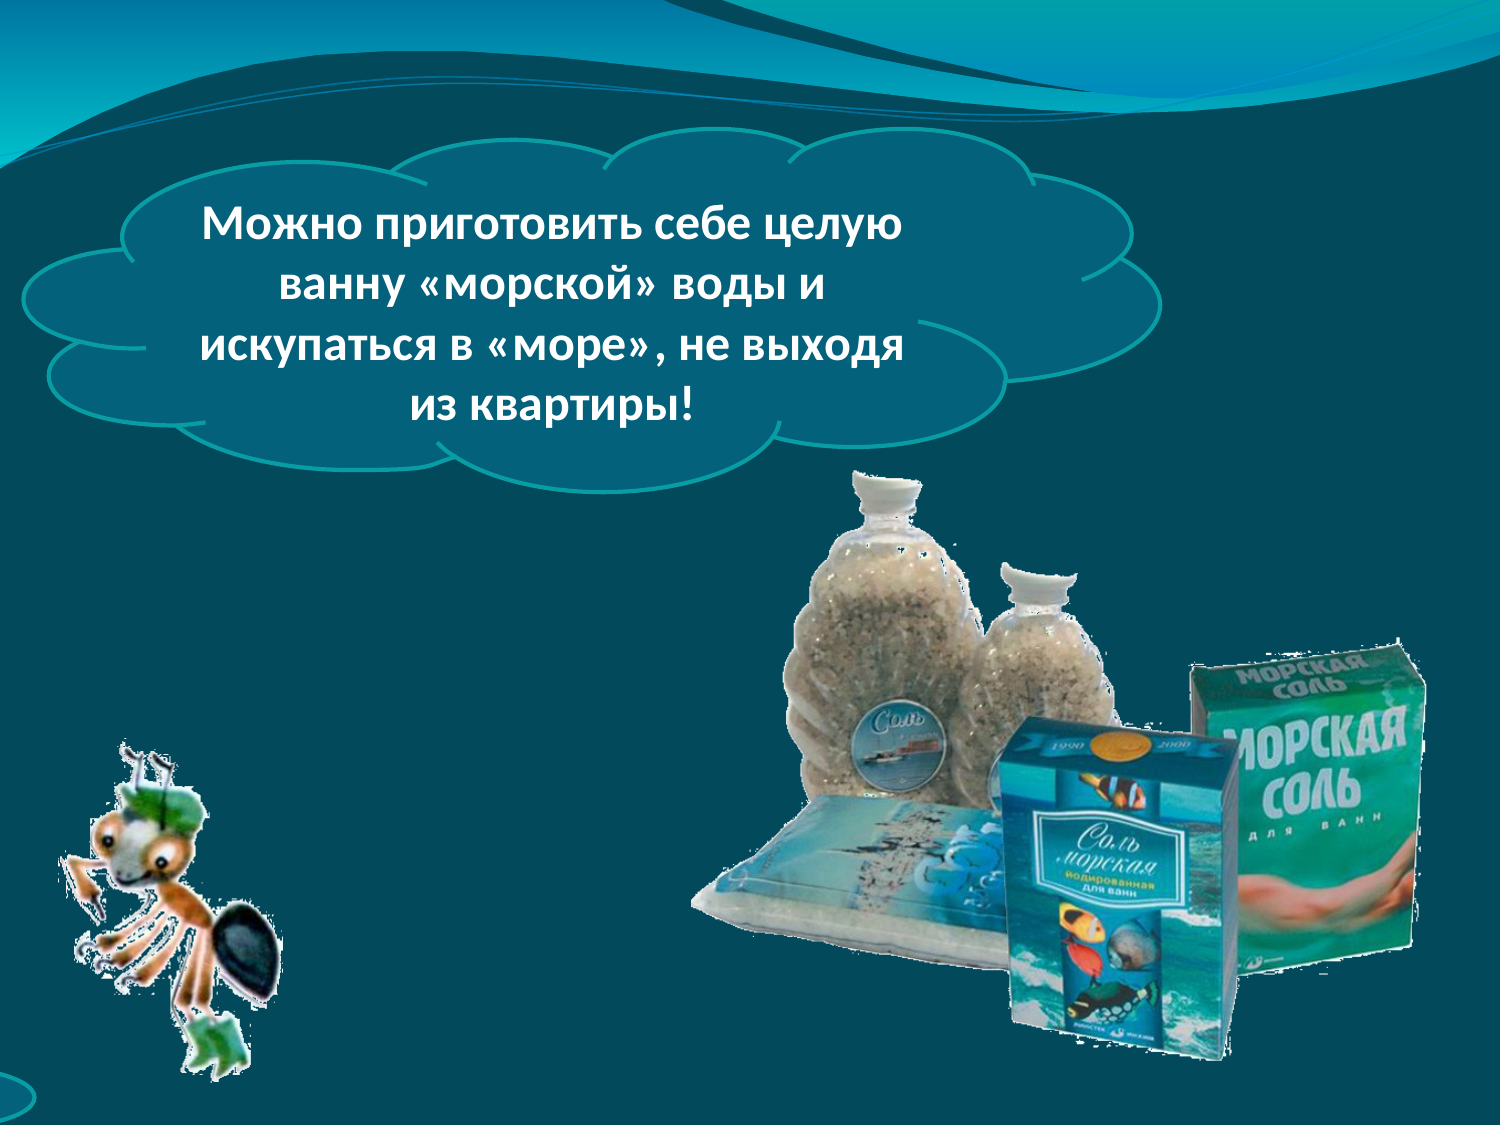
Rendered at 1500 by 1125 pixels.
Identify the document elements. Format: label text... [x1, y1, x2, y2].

picture [61, 743, 282, 1081]
picture [883, 351, 892, 359]
picture [115, 244, 124, 249]
picture [792, 351, 798, 359]
picture [697, 351, 702, 359]
picture [745, 351, 763, 359]
text_box Можно приготовить себе целую ванну «морской» воды и искупаться в «море», не выходя из квартиры! [23, 128, 1161, 493]
picture [827, 351, 848, 360]
picture [708, 351, 727, 360]
picture [852, 351, 879, 368]
picture [103, 973, 112, 978]
picture [770, 351, 787, 359]
picture [1117, 205, 1125, 213]
picture [255, 160, 330, 164]
picture [692, 471, 1426, 1060]
picture [690, 351, 1125, 483]
picture [803, 351, 822, 359]
picture [896, 351, 901, 359]
